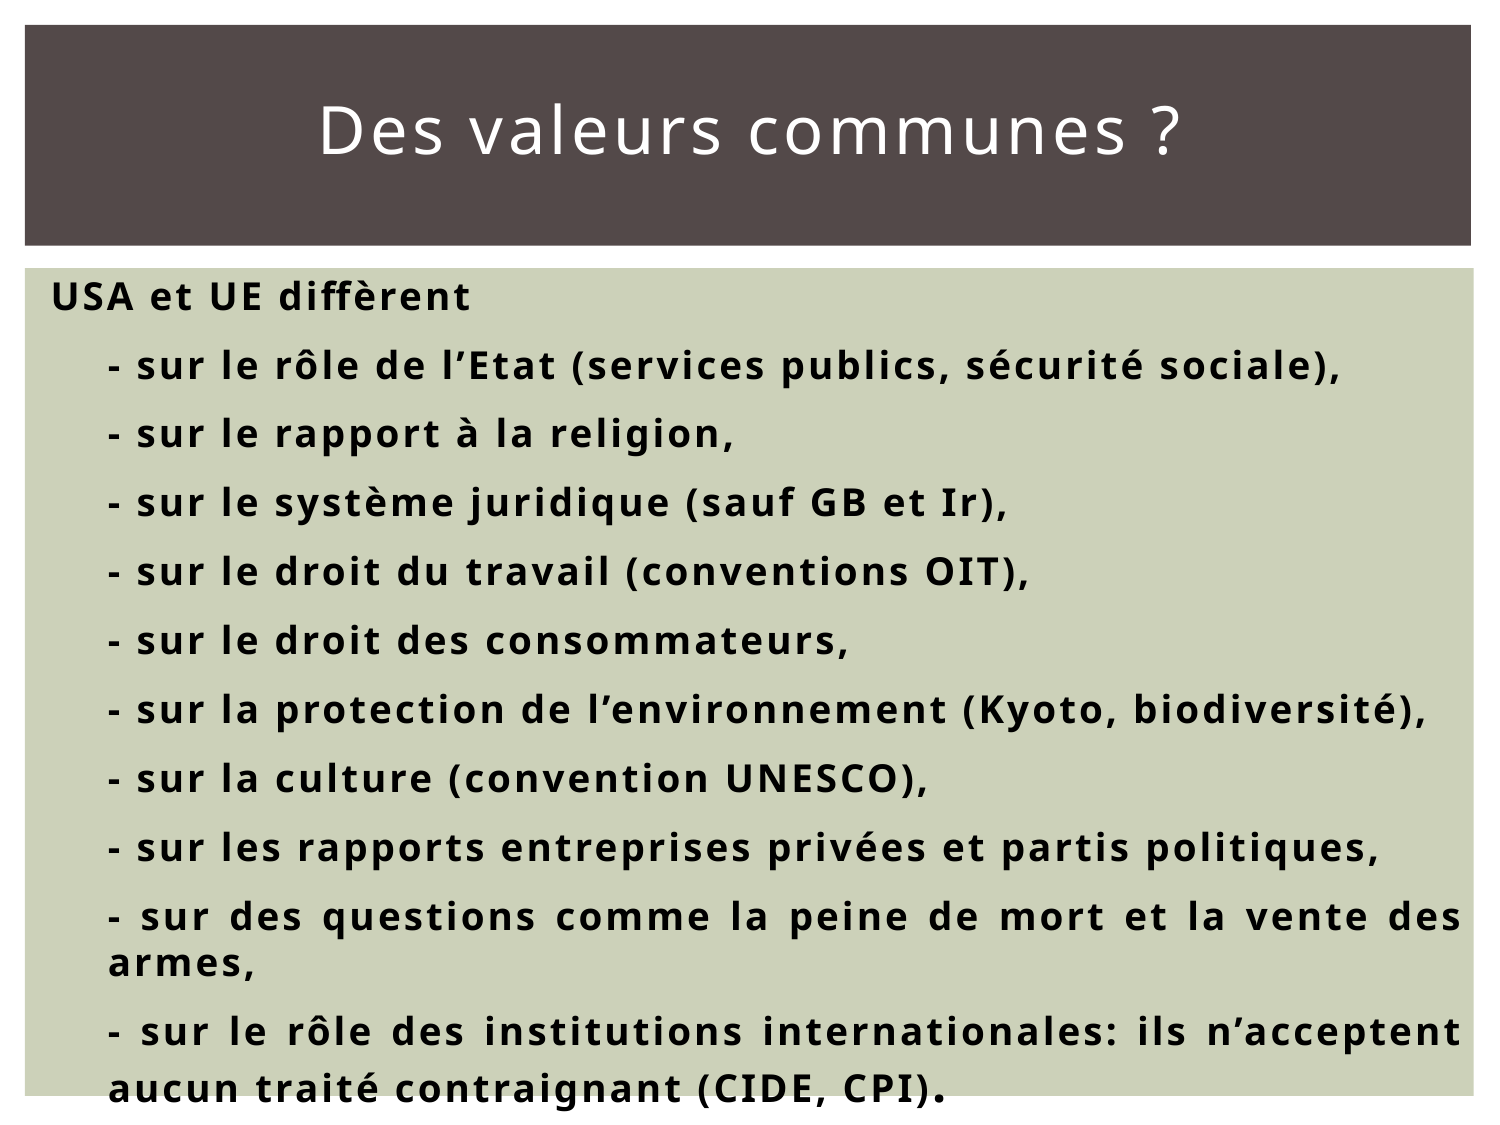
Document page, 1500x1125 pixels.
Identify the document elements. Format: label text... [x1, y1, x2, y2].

list USA et UE diffèrent - sur le rôle de l’Etat (services publics, sécurité sociale), - sur le rapport à la religion, - sur le système juridique (sauf GB et Ir), - sur le droit du travail (conventions OIT), - sur le droit des consommateurs, - sur la protection de l’environnement (Kyoto, biodiversité), - sur la culture (convention UNESCO), - sur les rapports entreprises privées et partis politiques, - sur des questions comme la peine de mort et la vente des armes, - sur le rôle des institutions internationales: ils n’acceptent aucun traité contraignant (CIDE, CPI). [35, 264, 1481, 1125]
title Des valeurs communes ? [62, 58, 1438, 198]
